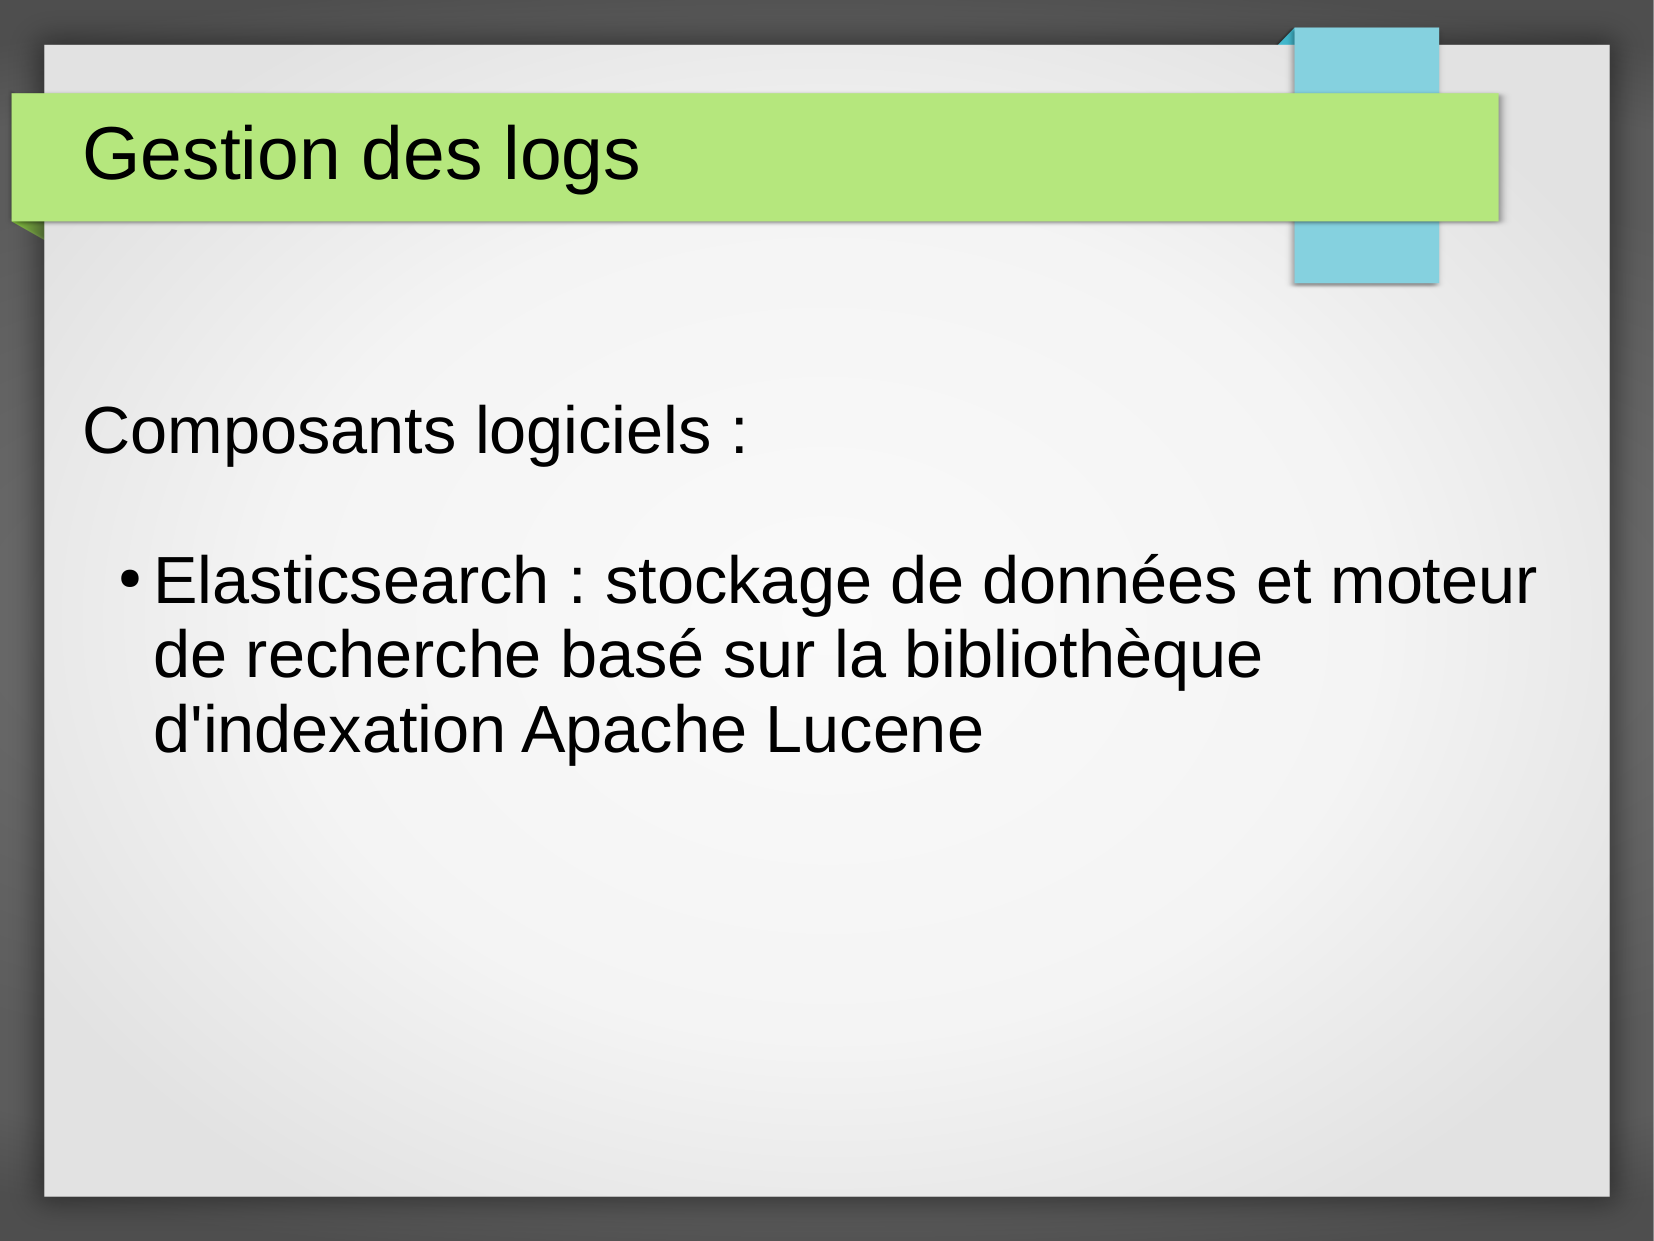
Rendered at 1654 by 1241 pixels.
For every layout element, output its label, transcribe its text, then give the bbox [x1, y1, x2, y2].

title Gestion des logs [82, 94, 1264, 213]
subtitle Composants logiciels : Elasticsearch : stockage de données et moteur de recherche basé sur la bibliothèque d'indexation Apache Lucene [82, 295, 1571, 1015]
picture [0, 0, 1654, 1241]
